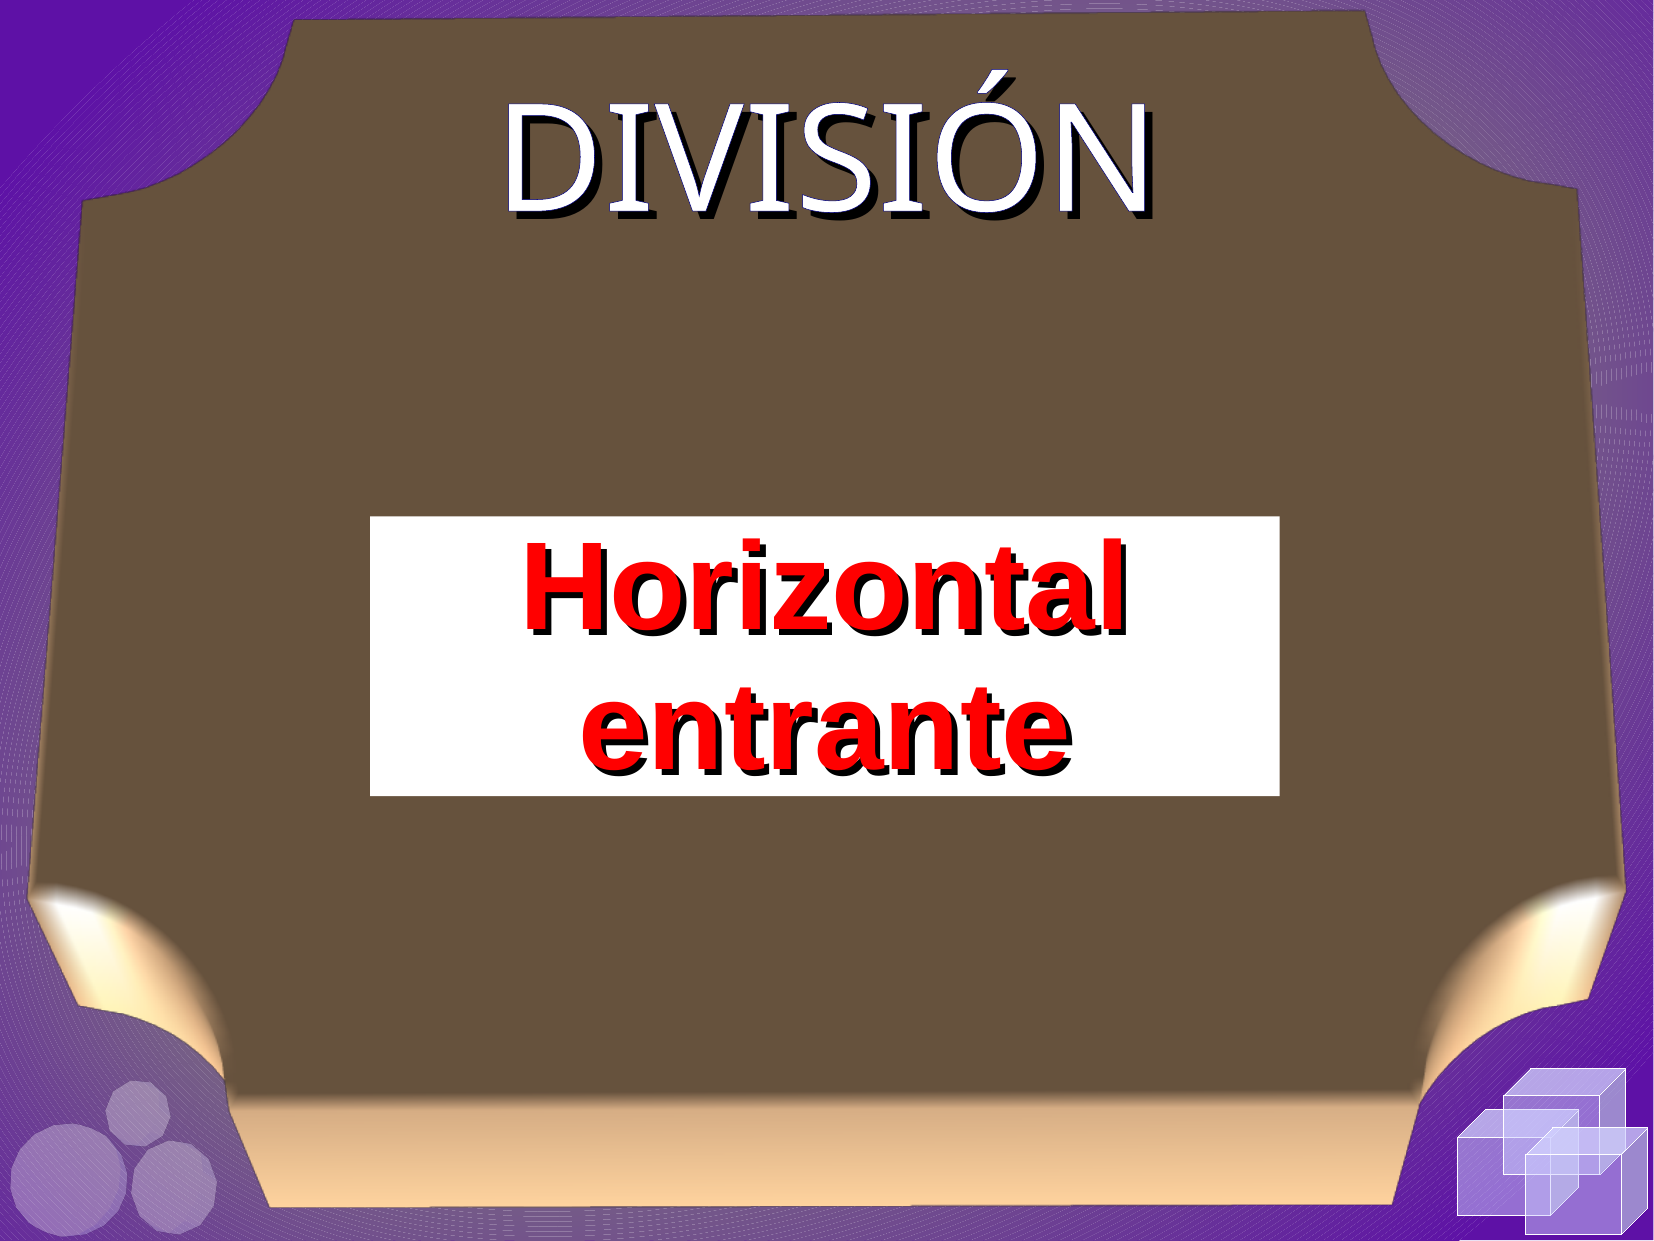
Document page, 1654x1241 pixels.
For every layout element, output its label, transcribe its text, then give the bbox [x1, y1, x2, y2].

title Horizontal entrante [370, 516, 1280, 797]
title DIVISIÓN [82, 47, 1571, 259]
